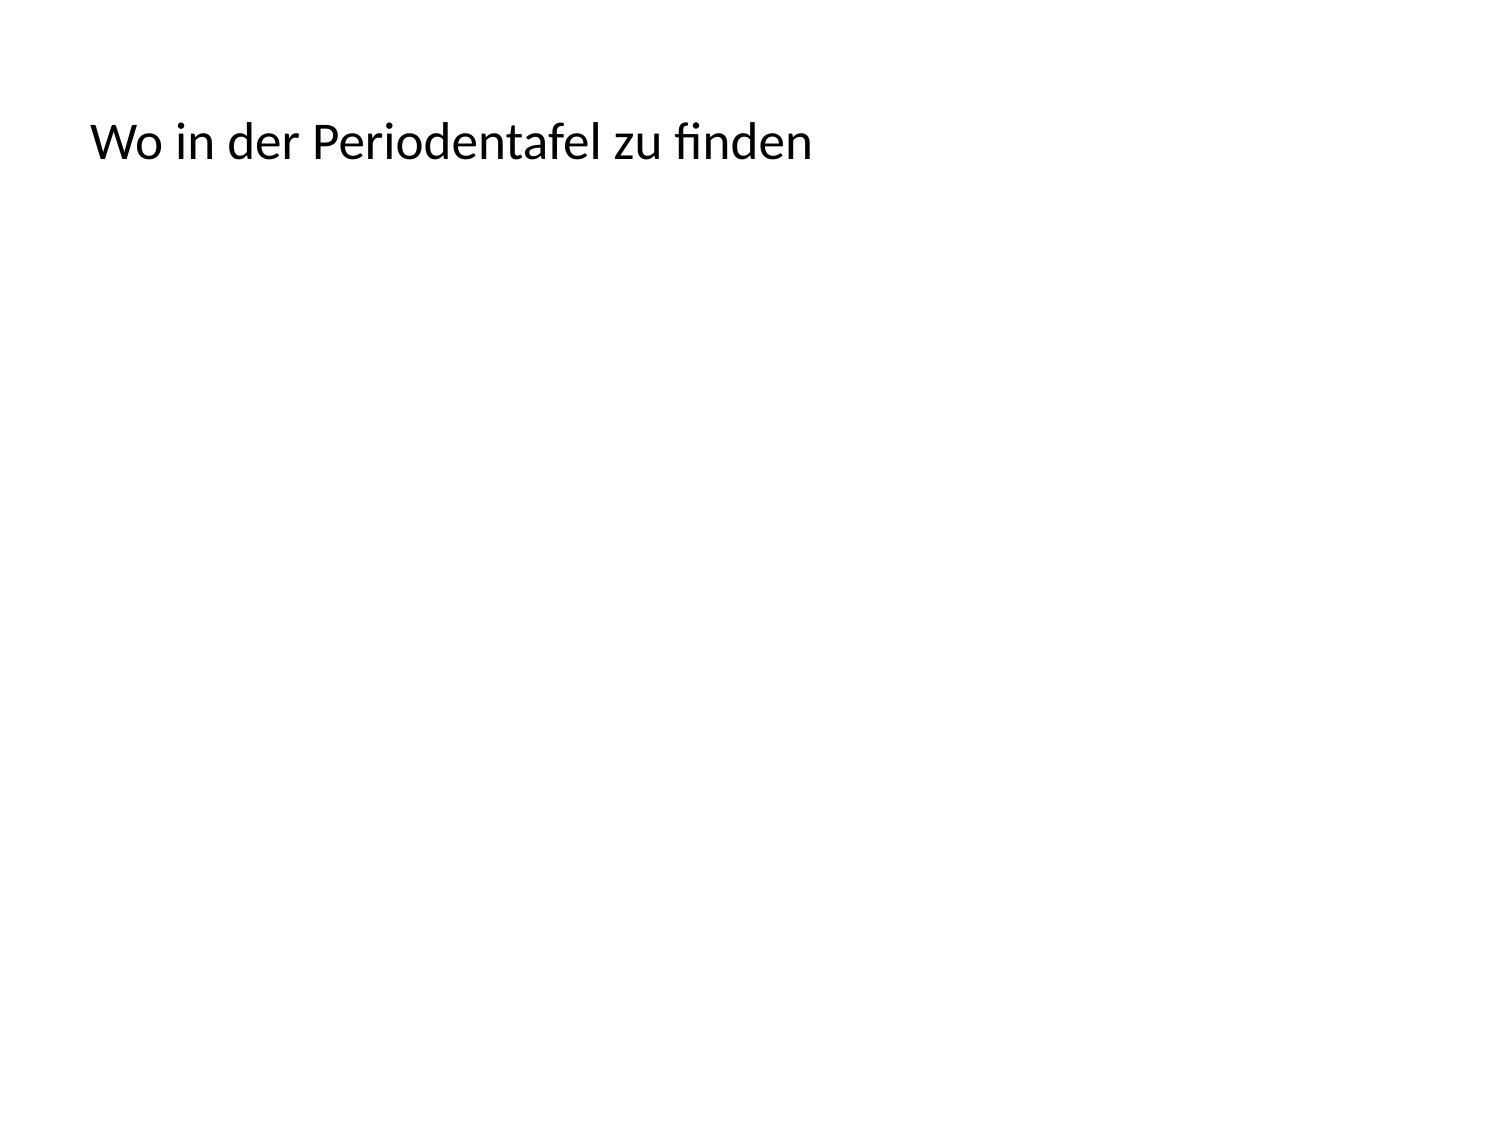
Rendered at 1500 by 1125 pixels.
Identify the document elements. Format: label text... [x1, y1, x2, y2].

title Wo in der Periodentafel zu finden [75, 45, 1425, 233]
